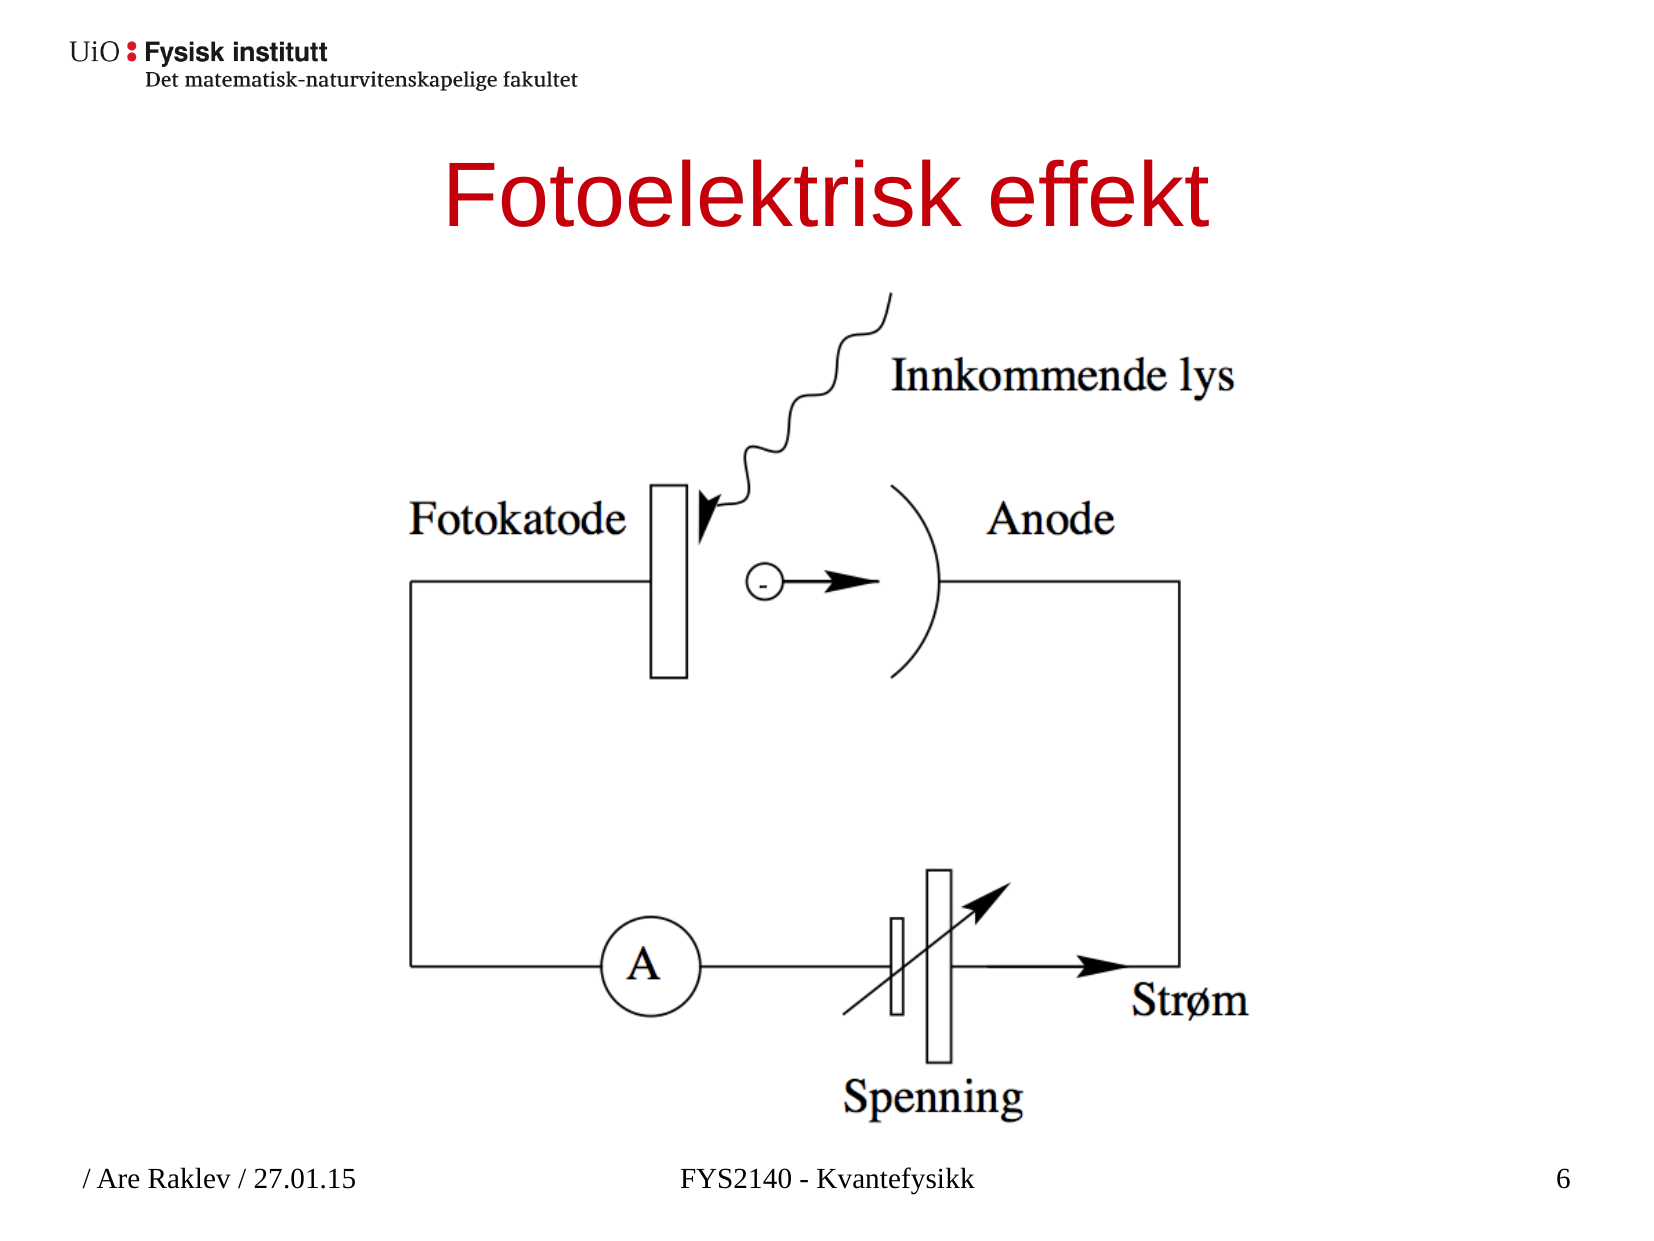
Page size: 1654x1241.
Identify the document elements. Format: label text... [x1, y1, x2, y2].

title Fotoelektrisk effekt [82, 90, 1571, 298]
picture [68, 37, 581, 93]
picture [335, 280, 1348, 1144]
